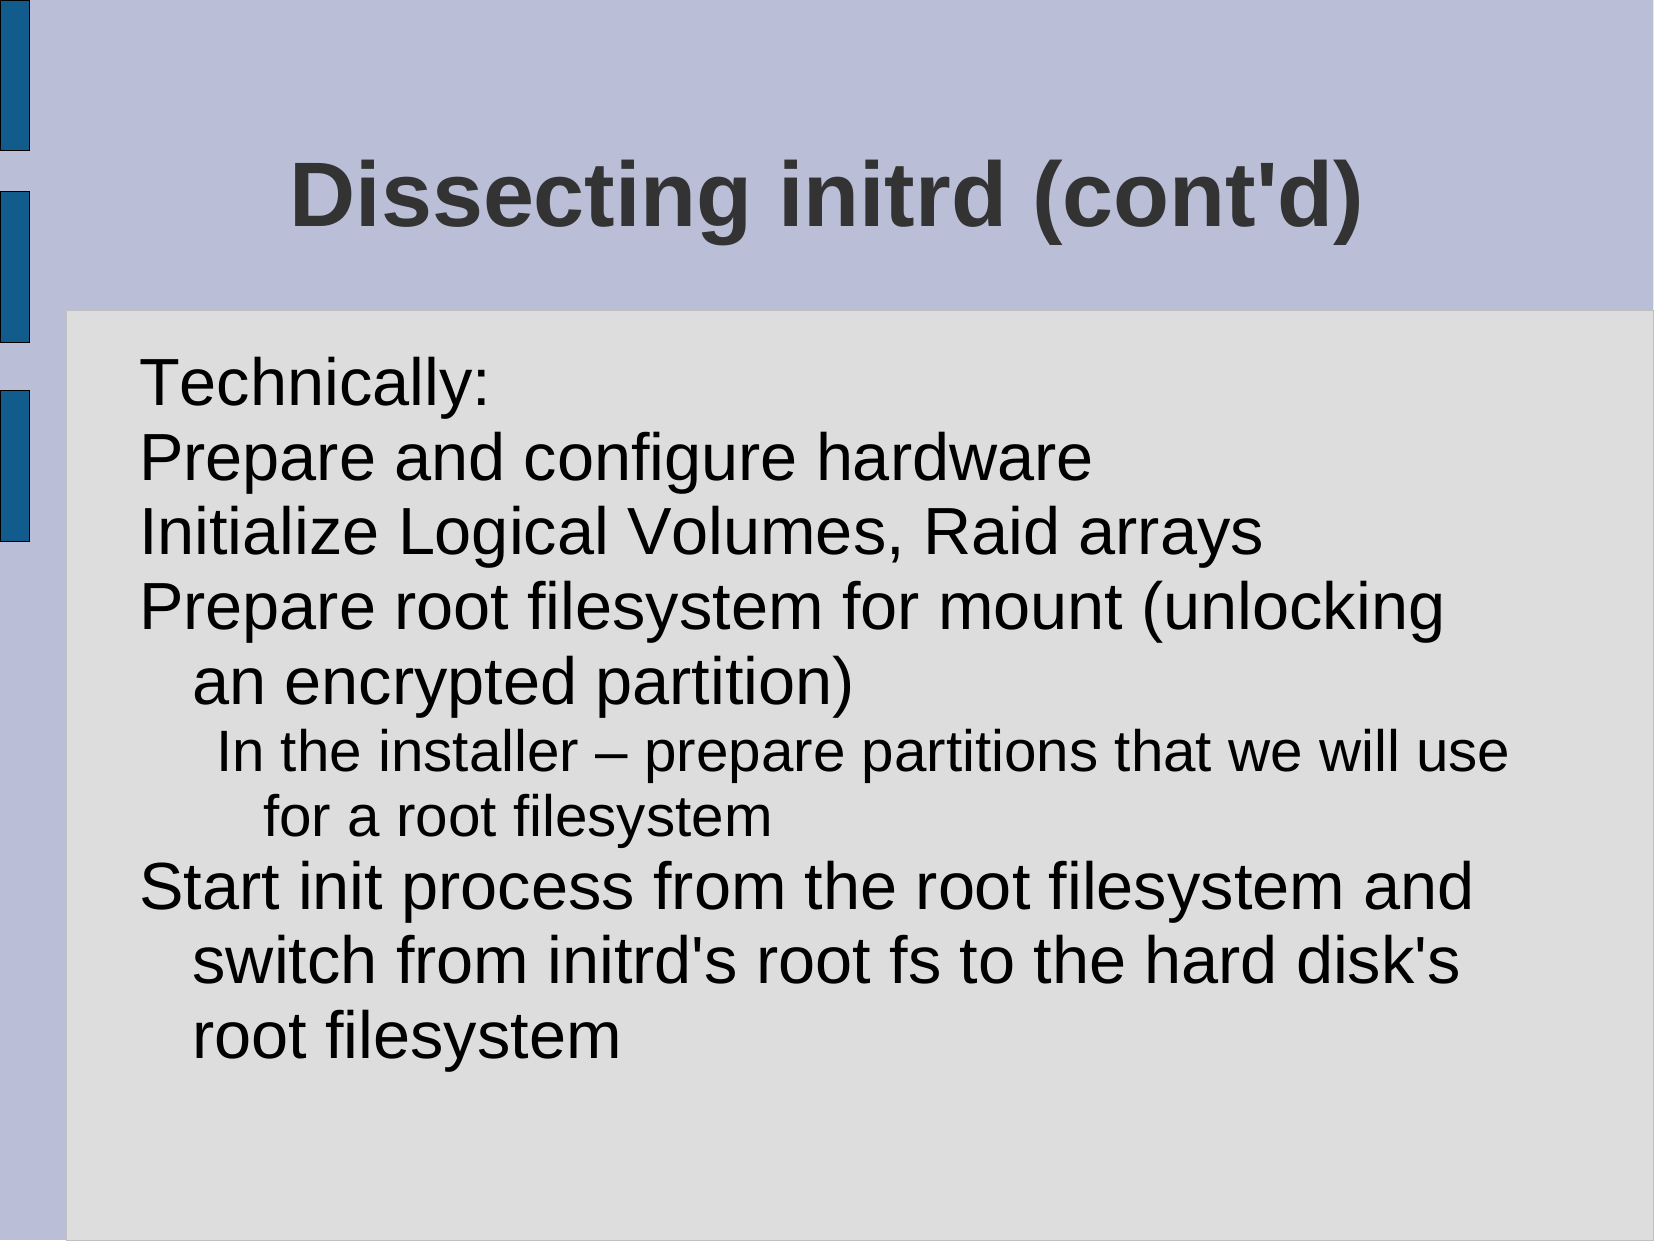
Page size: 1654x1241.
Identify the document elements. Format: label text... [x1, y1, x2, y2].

title Dissecting initrd (cont'd) [121, 91, 1534, 299]
list Technically: Prepare and configure hardware Initialize Logical Volumes, Raid arrays Prepare root filesystem for mount (unlocking an encrypted partition) In the installer – prepare partitions that we will use for a root filesystem Start init process from the root filesystem and switch from initrd's root fs to the hard disk's root filesystem [121, 344, 1534, 1127]
